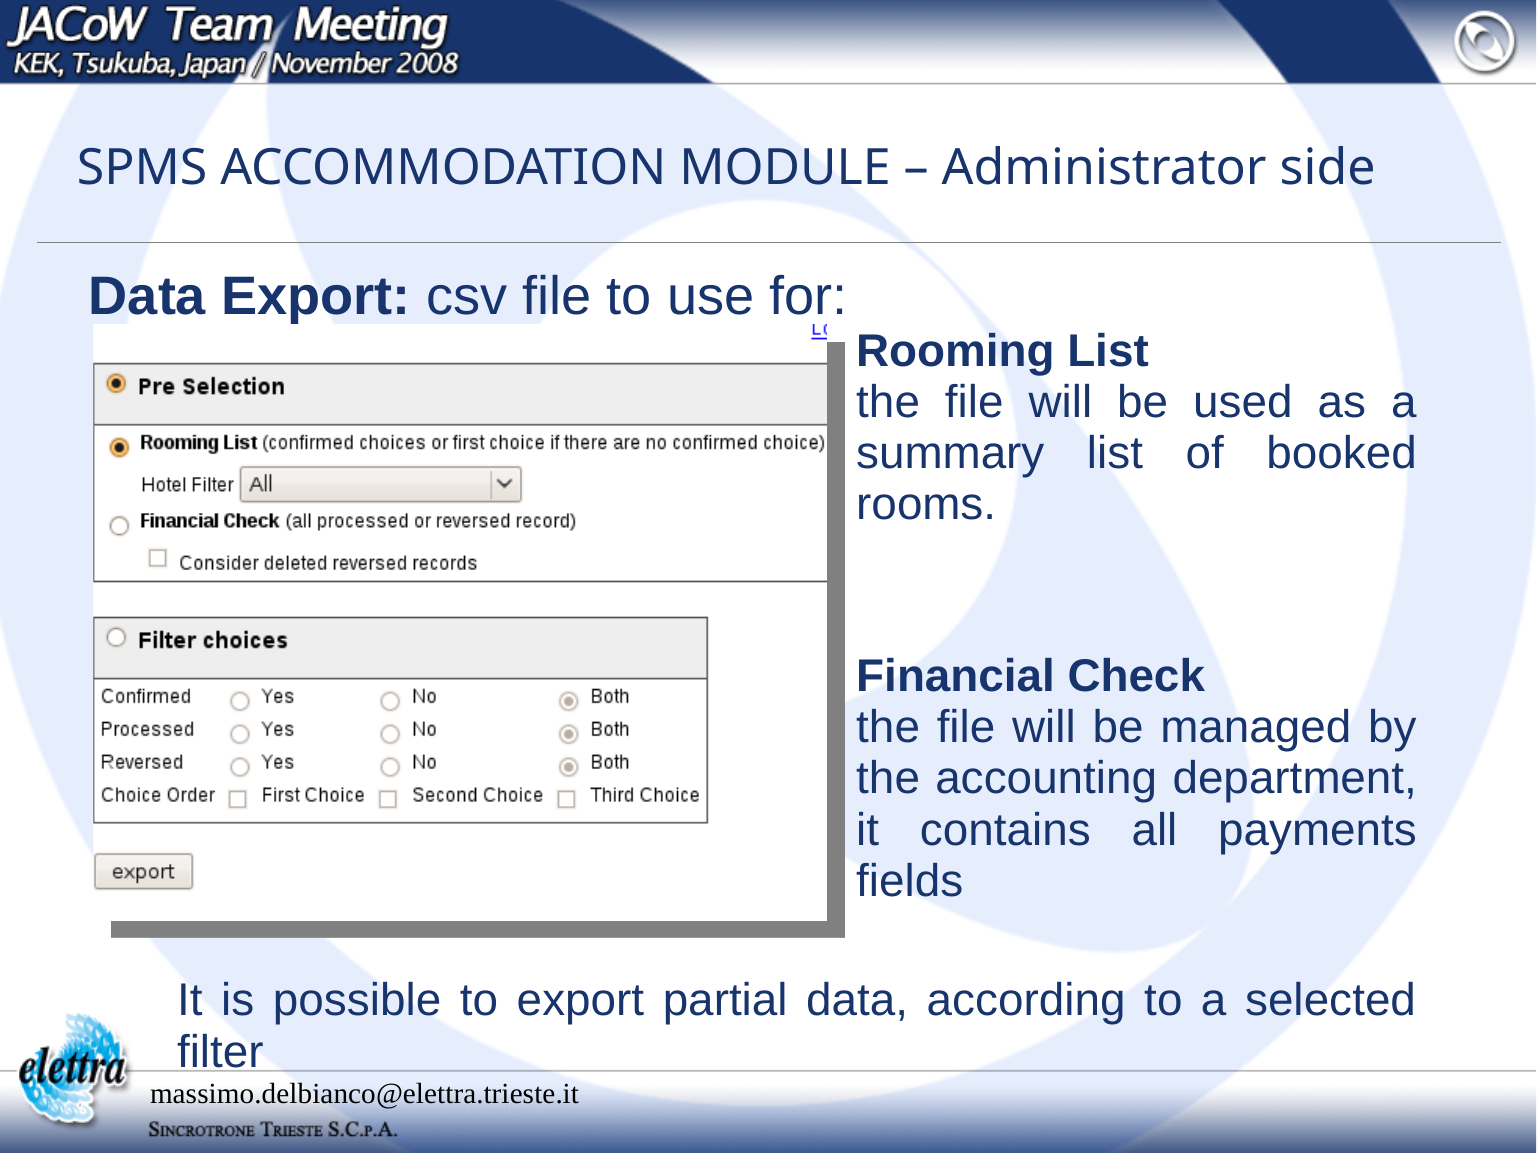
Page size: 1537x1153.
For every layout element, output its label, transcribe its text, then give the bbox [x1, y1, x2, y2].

list Financial Check the file will be managed by the accounting department, it contains all payments fields [856, 649, 1418, 906]
title SPMS ACCOMMODATION MODULE – Administrator side [76, 101, 1460, 228]
picture [0, 0, 1537, 1153]
list It is possible to export partial data, according to a selected filter [177, 974, 1418, 1077]
list Rooming List the file will be used as a summary list of booked rooms. [856, 324, 1418, 591]
list Data Export: csv file to use for: [88, 265, 1300, 355]
